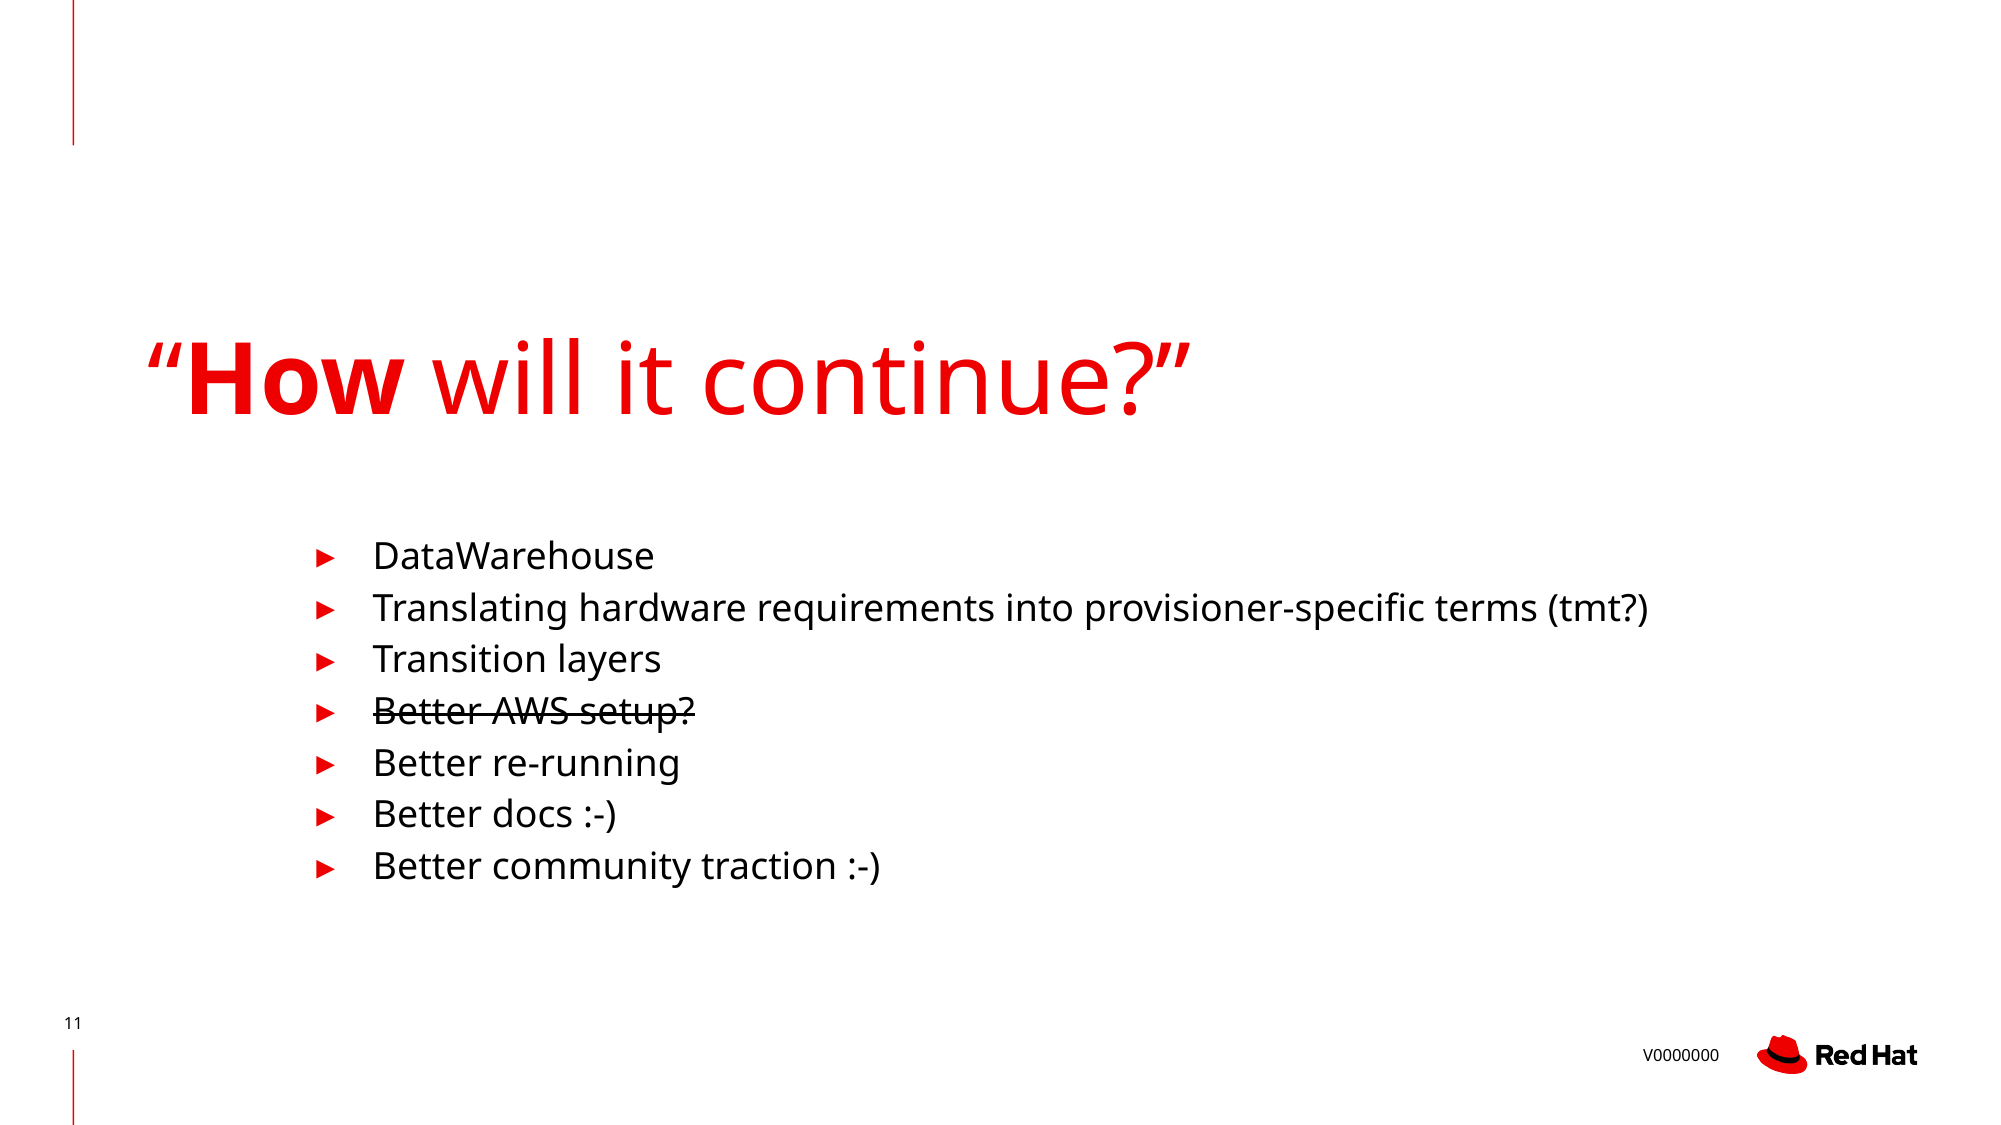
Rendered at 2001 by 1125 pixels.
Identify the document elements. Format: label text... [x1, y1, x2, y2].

title “How will it continue?” [147, 195, 1724, 436]
slide_number <number> [13, 1012, 134, 1036]
picture [1757, 1035, 1918, 1074]
list DataWarehouse Translating hardware requirements into provisioner-specific terms (tmt?) Transition layers Better AWS setup? Better re-running Better docs :-) Better community traction :-) [147, 510, 1724, 1003]
